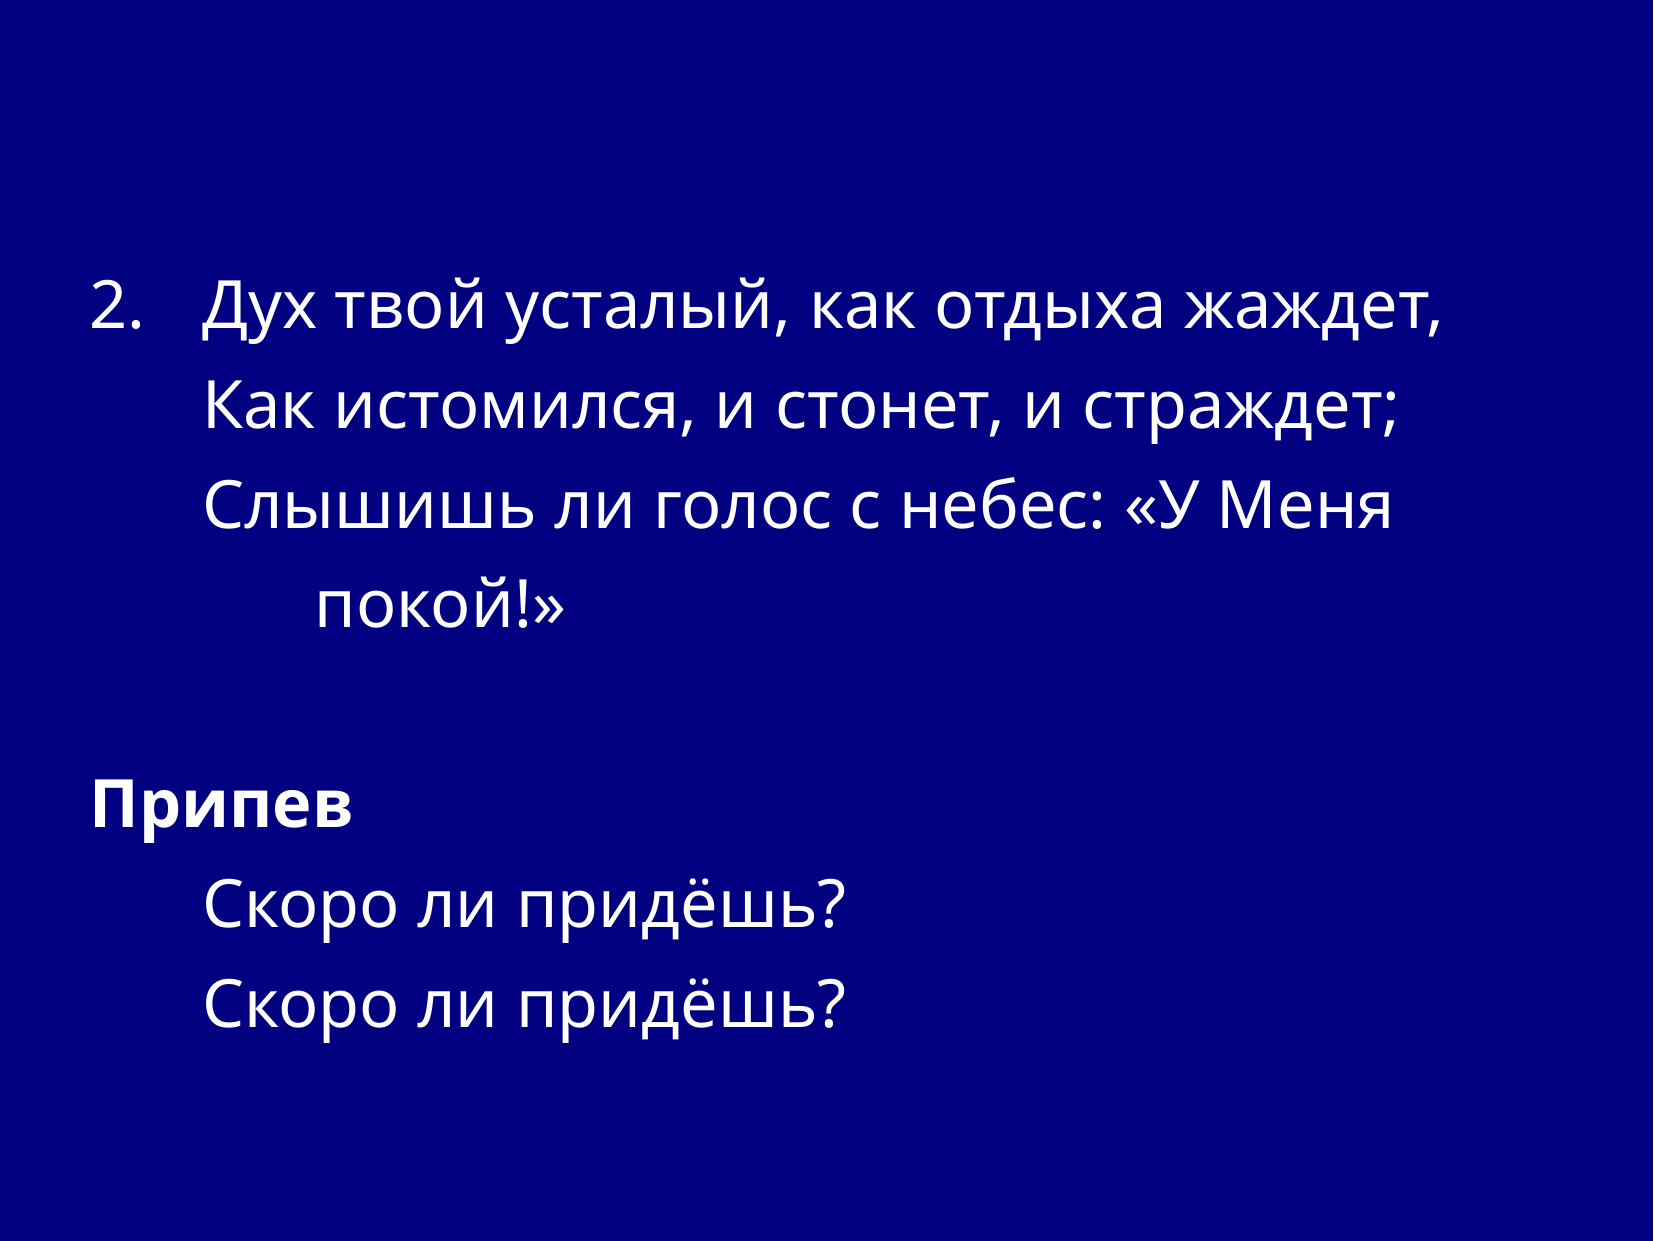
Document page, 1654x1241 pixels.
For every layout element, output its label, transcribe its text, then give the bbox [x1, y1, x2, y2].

text_box 2. Дух твой усталый, как отдыха жаждет, Как истомился, и стонет, и страждет; Слышишь ли голос с небес: «У Меня покой!» Припев Скоро ли придёшь? Скоро ли придёшь? [75, 150, 1653, 1163]
